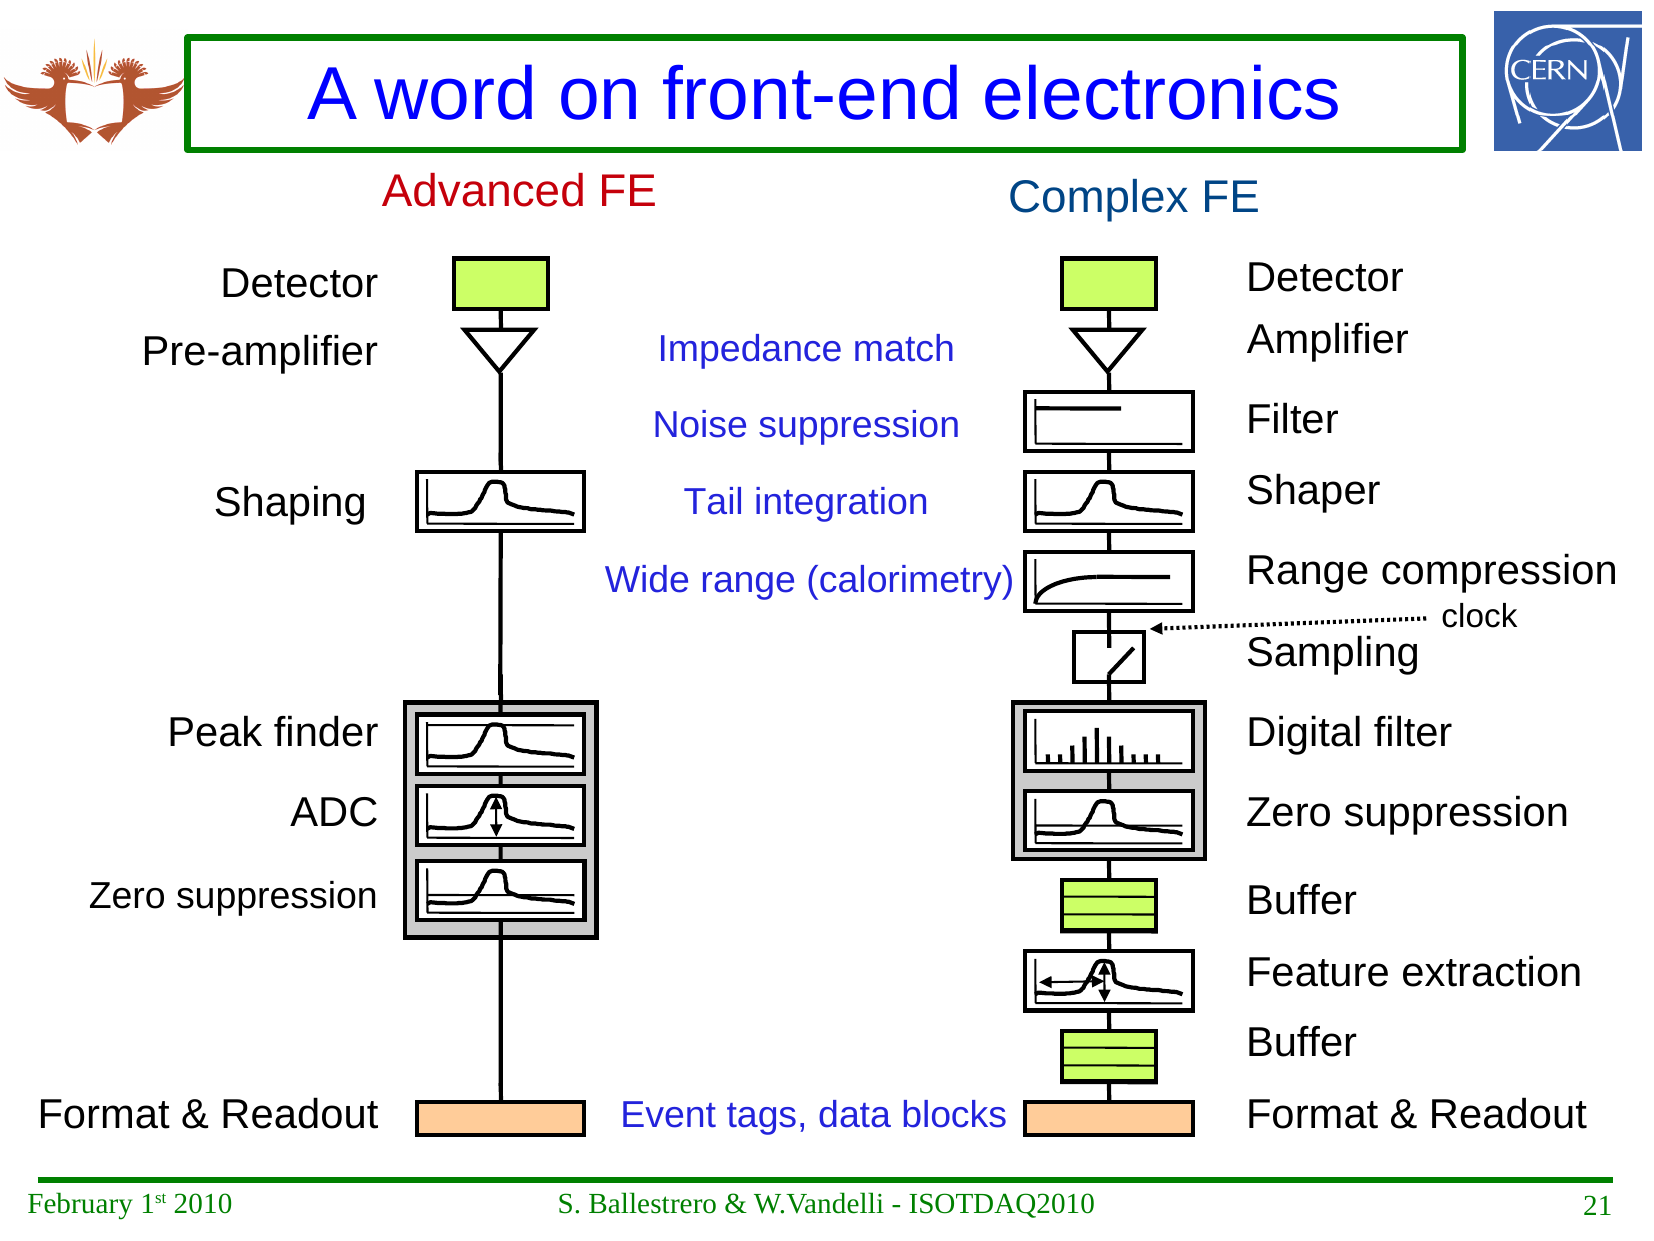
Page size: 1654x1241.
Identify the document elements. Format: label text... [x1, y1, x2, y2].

text_box [1025, 391, 1193, 451]
text_box [1025, 471, 1193, 531]
text_box Pre-amplifier [126, 320, 394, 382]
text_box ADC [275, 780, 394, 843]
text_box [1012, 702, 1205, 860]
text_box Tail integration [637, 472, 976, 535]
text_box Advanced FE [367, 157, 855, 230]
text_box Amplifier [1231, 308, 1425, 370]
text_box Zero suppression [1230, 780, 1585, 843]
text_box Buffer [1230, 1011, 1373, 1074]
text_box Shaper [1230, 459, 1397, 522]
text_box [404, 702, 597, 938]
text_box Buffer [1230, 869, 1373, 931]
text_box [1061, 898, 1156, 913]
text_box Wide range (calorimetry) [589, 550, 1040, 612]
text_box [1074, 631, 1144, 682]
text_box [1061, 880, 1156, 895]
text_box [1061, 916, 1156, 931]
text_box Format & Readout [22, 1082, 394, 1145]
text_box Format & Readout [1230, 1082, 1603, 1145]
picture [0, 29, 188, 151]
text_box Filter [1230, 388, 1354, 451]
text_box [1061, 258, 1156, 309]
text_box [453, 258, 548, 309]
text_box [1061, 1067, 1156, 1082]
text_box Shaping [198, 471, 394, 534]
text_box clock [1426, 590, 1568, 643]
text_box Sampling [1230, 621, 1436, 683]
text_box Range compression [1230, 539, 1634, 601]
text_box [416, 1102, 585, 1135]
text_box Detector [205, 251, 394, 314]
text_box [1061, 1031, 1156, 1046]
text_box Impedance match [637, 319, 976, 382]
text_box Event tags, data blocks [594, 1086, 1034, 1148]
text_box [1040, 551, 1193, 611]
text_box Noise suppression [637, 396, 976, 458]
text_box Zero suppression [73, 867, 393, 929]
picture [1494, 11, 1642, 151]
text_box Digital filter [1231, 701, 1468, 763]
text_box [464, 329, 535, 372]
text_box [1072, 329, 1143, 372]
text_box Peak finder [152, 701, 394, 763]
text_box Detector [1230, 246, 1420, 308]
text_box [416, 471, 585, 531]
title A word on front-end electronics [187, 44, 1463, 143]
text_box [1061, 1049, 1156, 1064]
text_box [1034, 1102, 1193, 1135]
text_box Complex FE [993, 163, 1385, 236]
text_box [1025, 951, 1193, 1011]
text_box Feature extraction [1230, 940, 1598, 1003]
